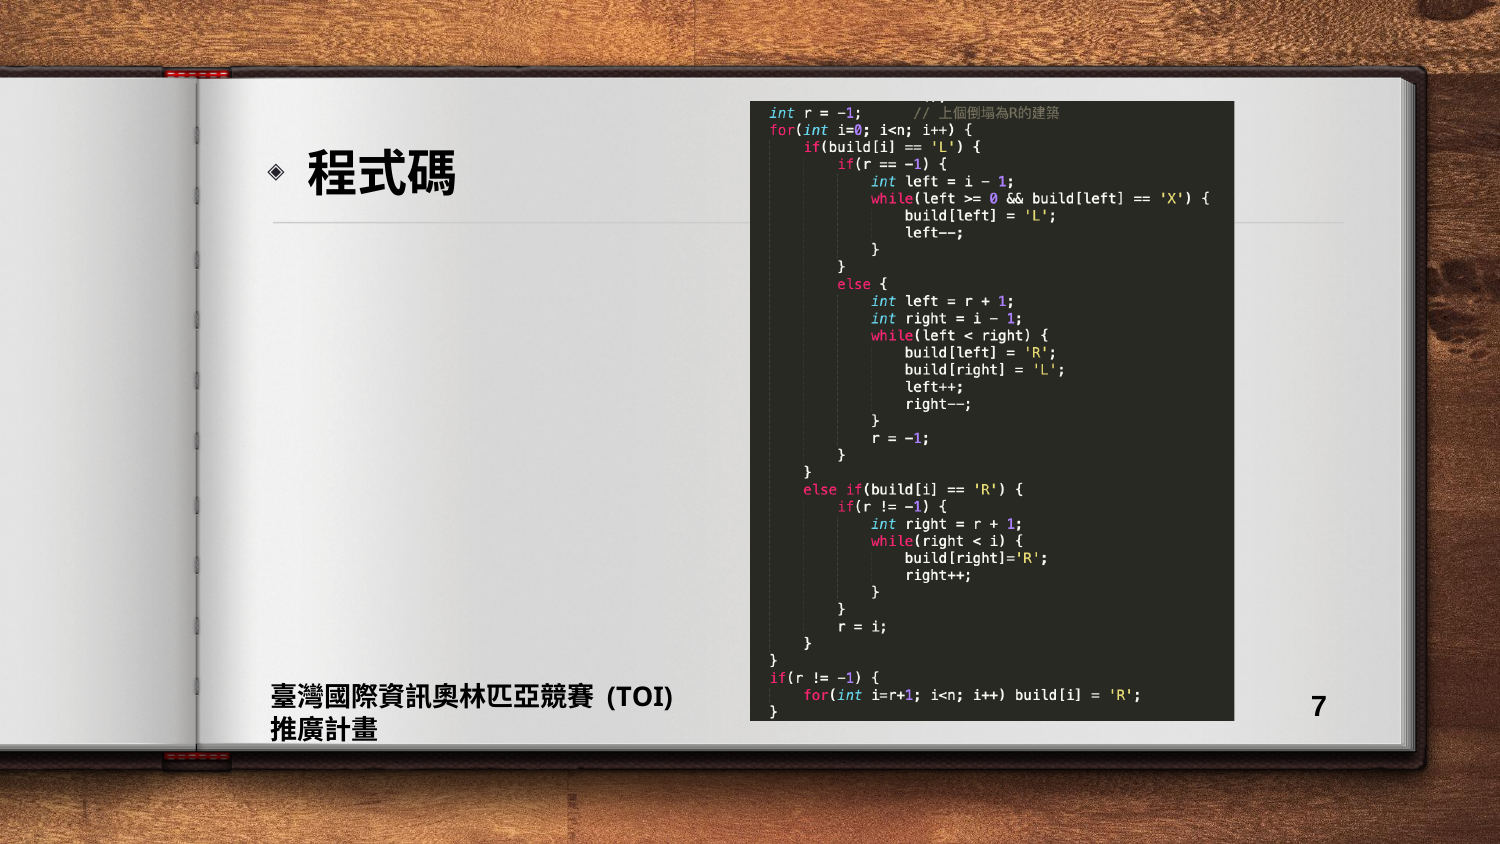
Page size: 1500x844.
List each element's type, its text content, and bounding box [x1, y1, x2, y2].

text_box 程式碼 [252, 126, 746, 216]
text_box [1295, 672, 1386, 737]
picture [750, 101, 1235, 721]
